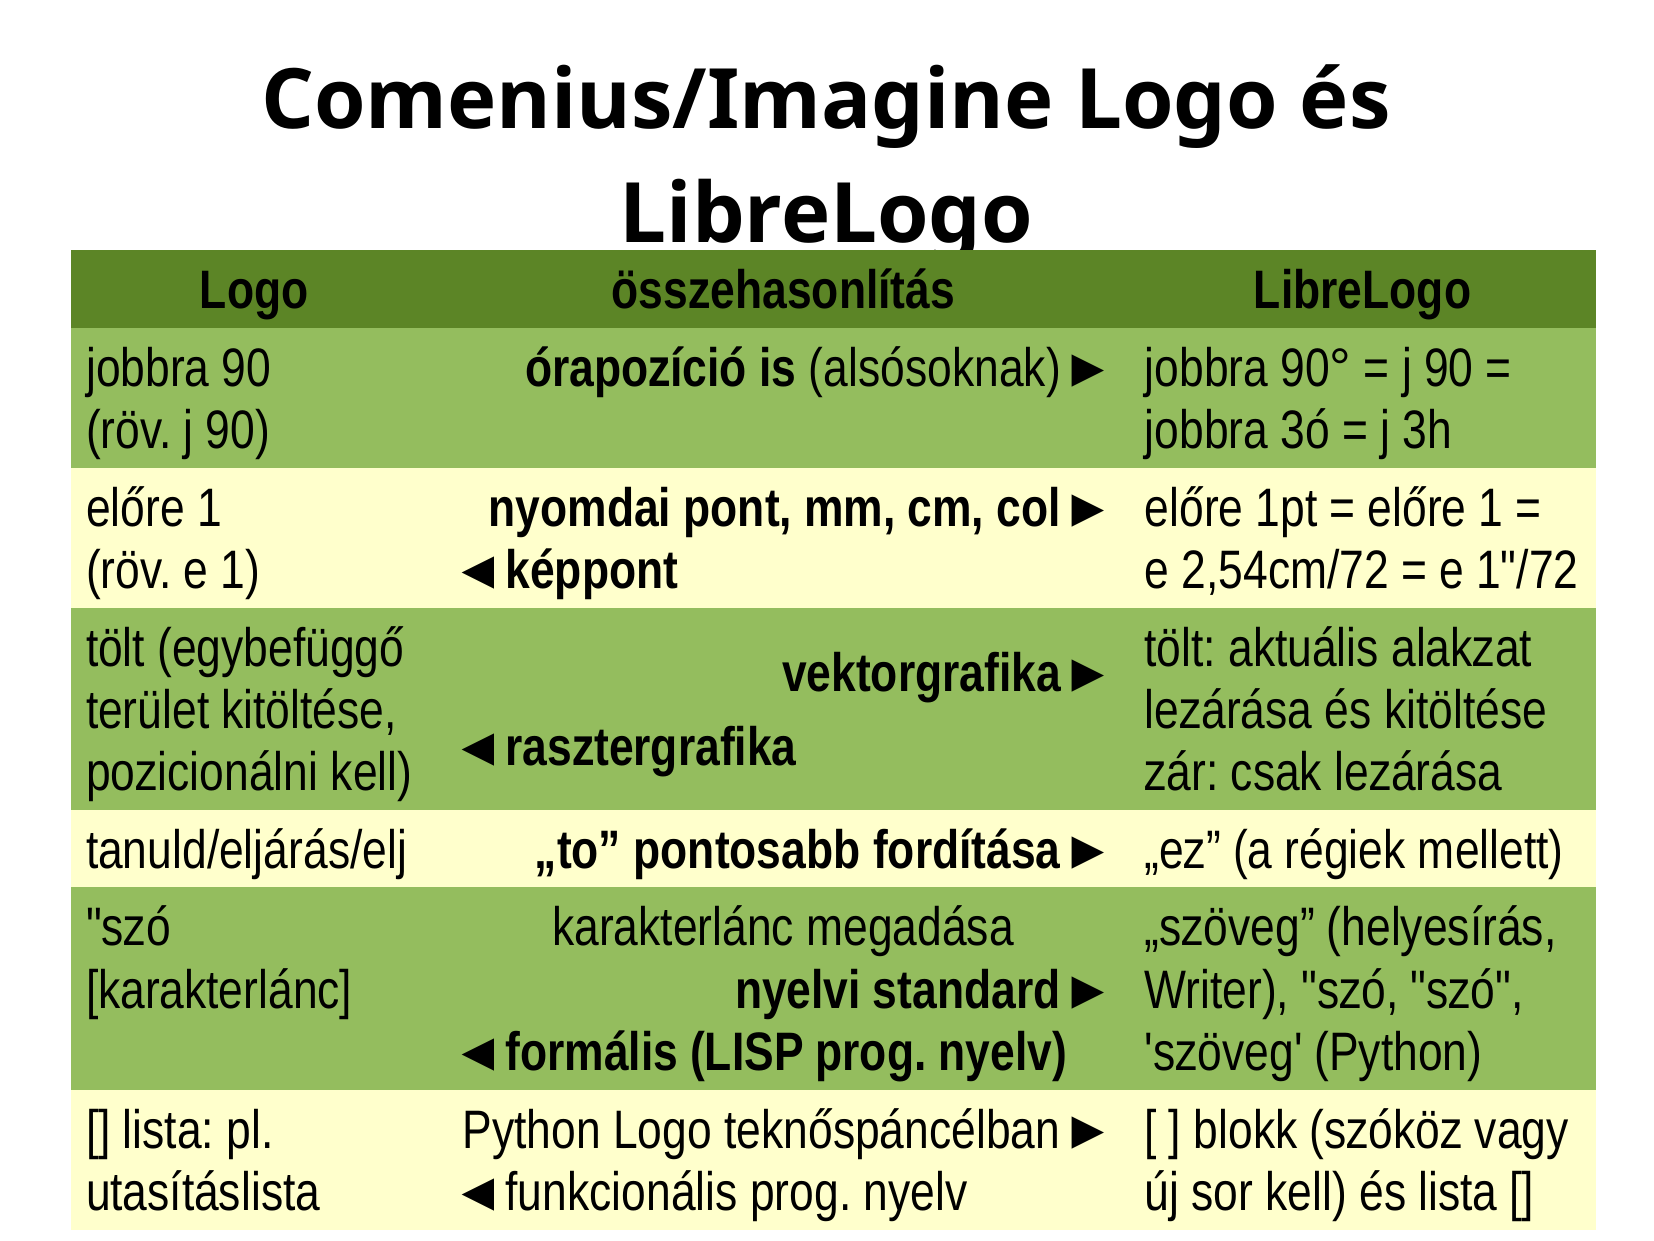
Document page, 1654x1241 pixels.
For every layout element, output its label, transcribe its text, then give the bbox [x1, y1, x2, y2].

table_cell „to” pontosabb fordítása► [437, 810, 1130, 887]
table_cell tanuld/eljárás/elj [71, 810, 437, 887]
table_cell nyomdai pont, mm, cm, col► ◄képpont [437, 468, 1130, 608]
table_header Logo [71, 250, 437, 328]
table_cell [ ] blokk (szóköz vagy új sor kell) és lista [] [1130, 1090, 1596, 1230]
text_box [784, 596, 894, 654]
table_cell tölt (egybefüggő terület kitöltése, pozicionálni kell) [71, 608, 437, 810]
table_cell Python Logo teknőspáncélban► ◄funkcionális prog. nyelv [437, 1090, 1130, 1230]
table_cell előre 1 (röv. e 1) [71, 468, 437, 608]
table_cell „szöveg” (helyesírás, Writer), "szó, "szó", 'szöveg' (Python) [1130, 887, 1596, 1090]
table_header összehasonlítás [437, 250, 1130, 328]
table_cell órapozíció is (alsósoknak)► [437, 328, 1130, 468]
table_cell karakterlánc megadása nyelvi standard► ◄formális (LISP prog. nyelv) [437, 887, 1130, 1090]
table_header LibreLogo [1130, 250, 1596, 328]
table_cell jobbra 90 (röv. j 90) [71, 328, 437, 468]
table_cell jobbra 90° = j 90 = jobbra 3ó = j 3h [1130, 328, 1596, 468]
table_cell előre 1pt = előre 1 = e 2,54cm/72 = e 1"/72 [1130, 468, 1596, 608]
table_cell vektorgrafika► ◄rasztergrafika [437, 608, 1130, 810]
table_cell [] lista: pl. utasításlista [71, 1090, 437, 1230]
table_cell tölt: aktuális alakzat lezárása és kitöltése zár: csak lezárása [1130, 608, 1596, 810]
table_cell "szó [karakterlánc] [71, 887, 437, 1090]
table_cell „ez” (a régiek mellett) [1130, 810, 1596, 887]
title Comenius/Imagine Logo és LibreLogo [82, 49, 1571, 250]
